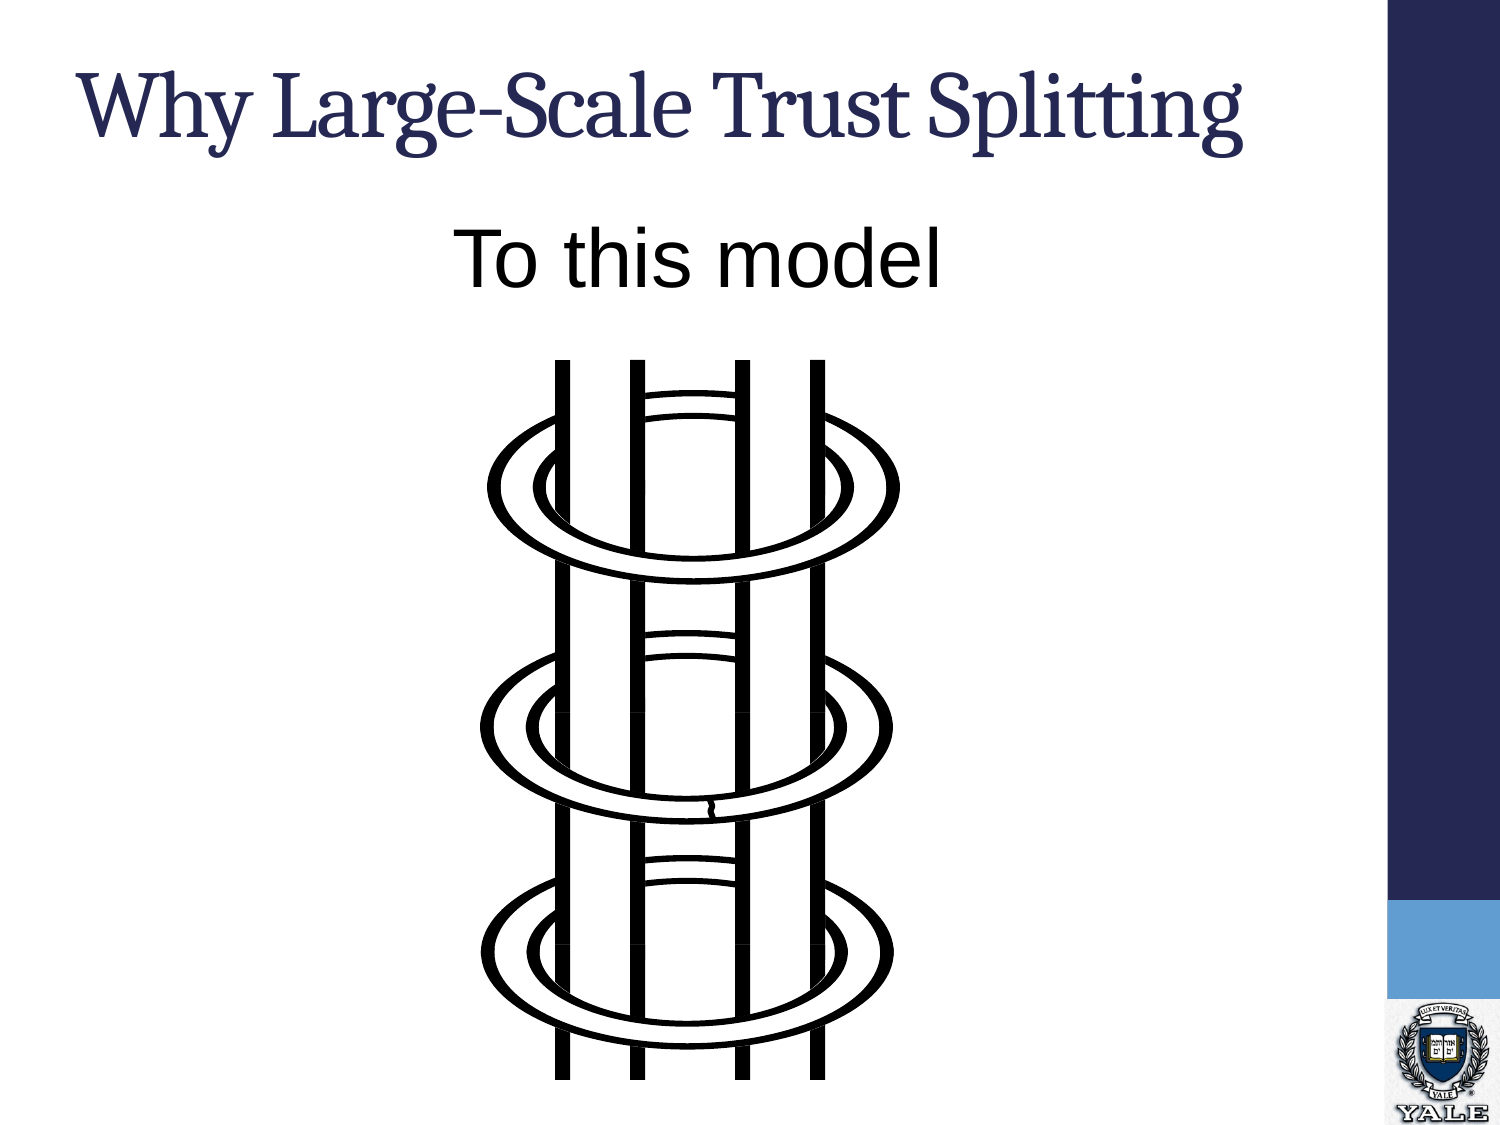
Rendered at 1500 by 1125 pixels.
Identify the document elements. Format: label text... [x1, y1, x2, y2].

title Why Large-Scale Trust Splitting [75, 12, 1325, 200]
picture [1384, 999, 1500, 1125]
text_box To this model [435, 204, 961, 405]
text_box [480, 359, 900, 1080]
